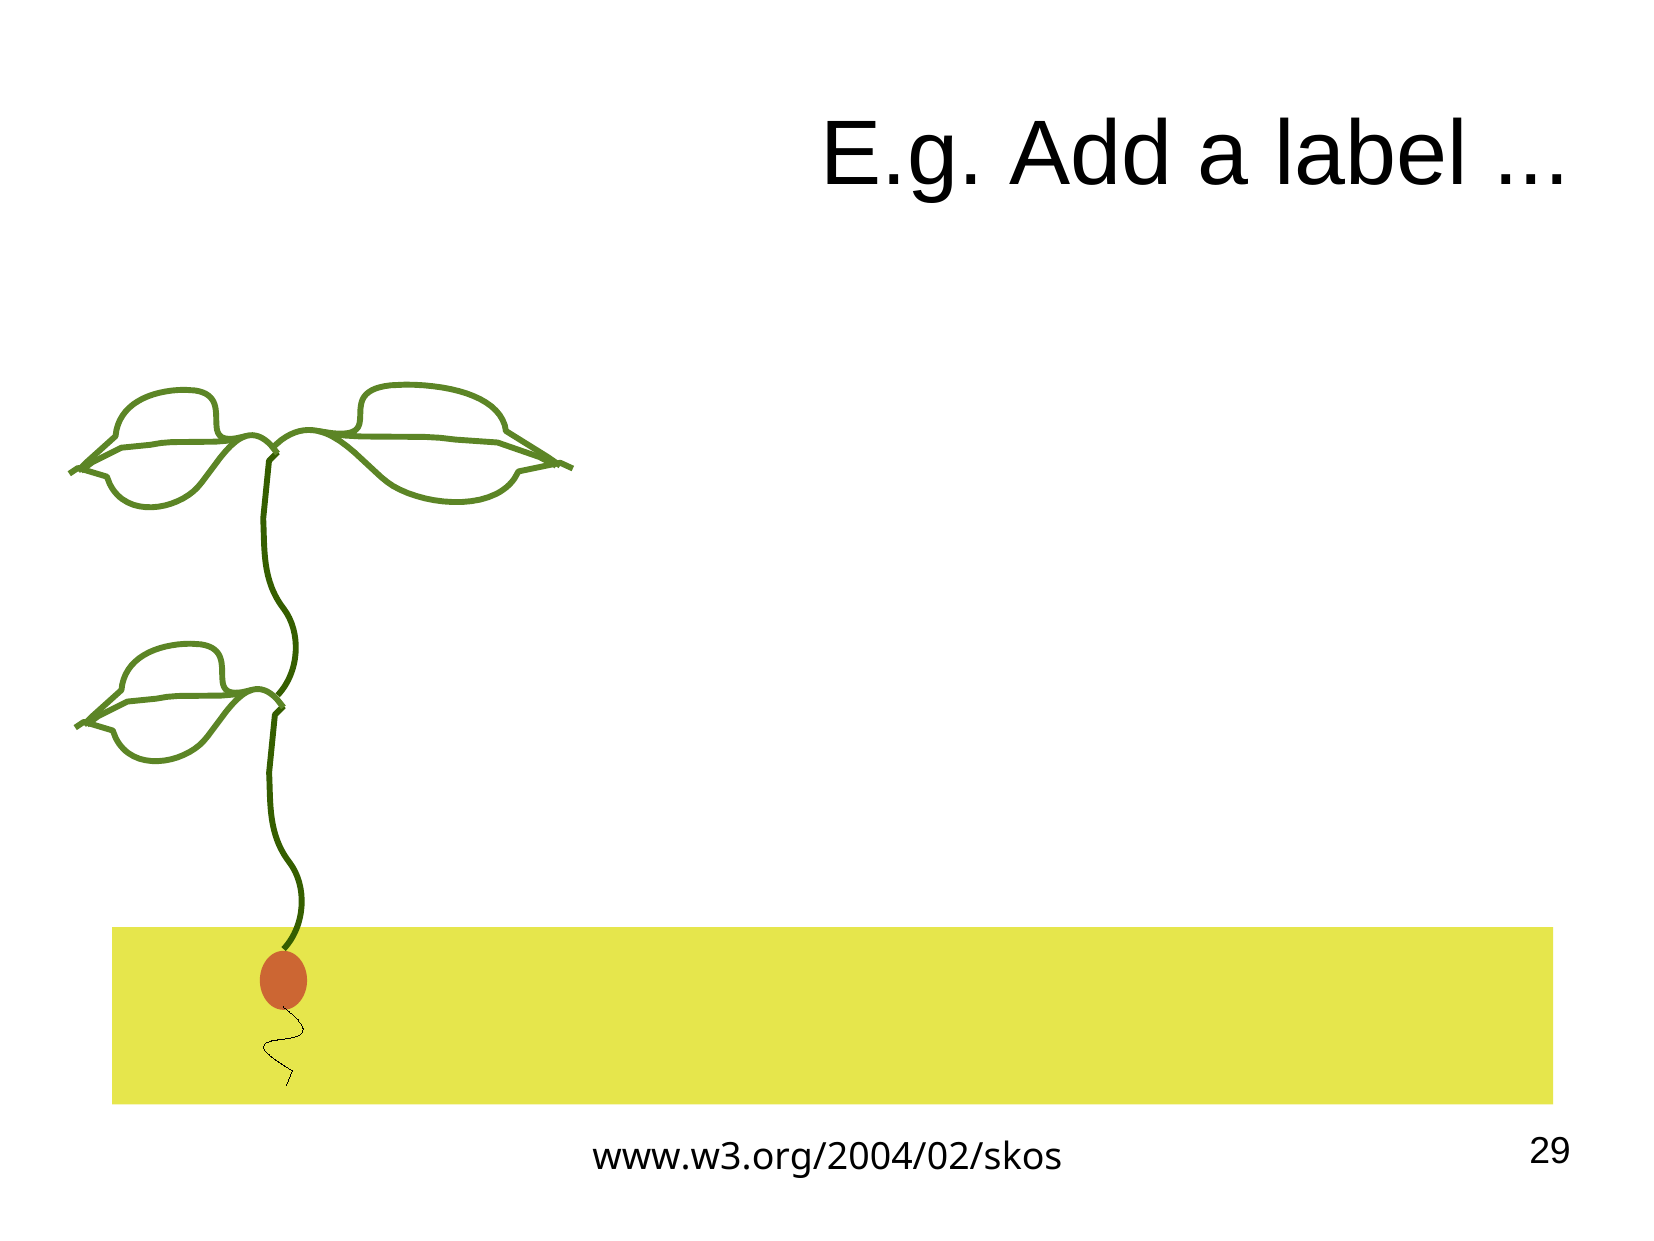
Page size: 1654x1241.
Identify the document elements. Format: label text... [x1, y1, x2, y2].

text_box [112, 927, 1554, 1105]
title E.g. Add a label ... [82, 49, 1571, 257]
